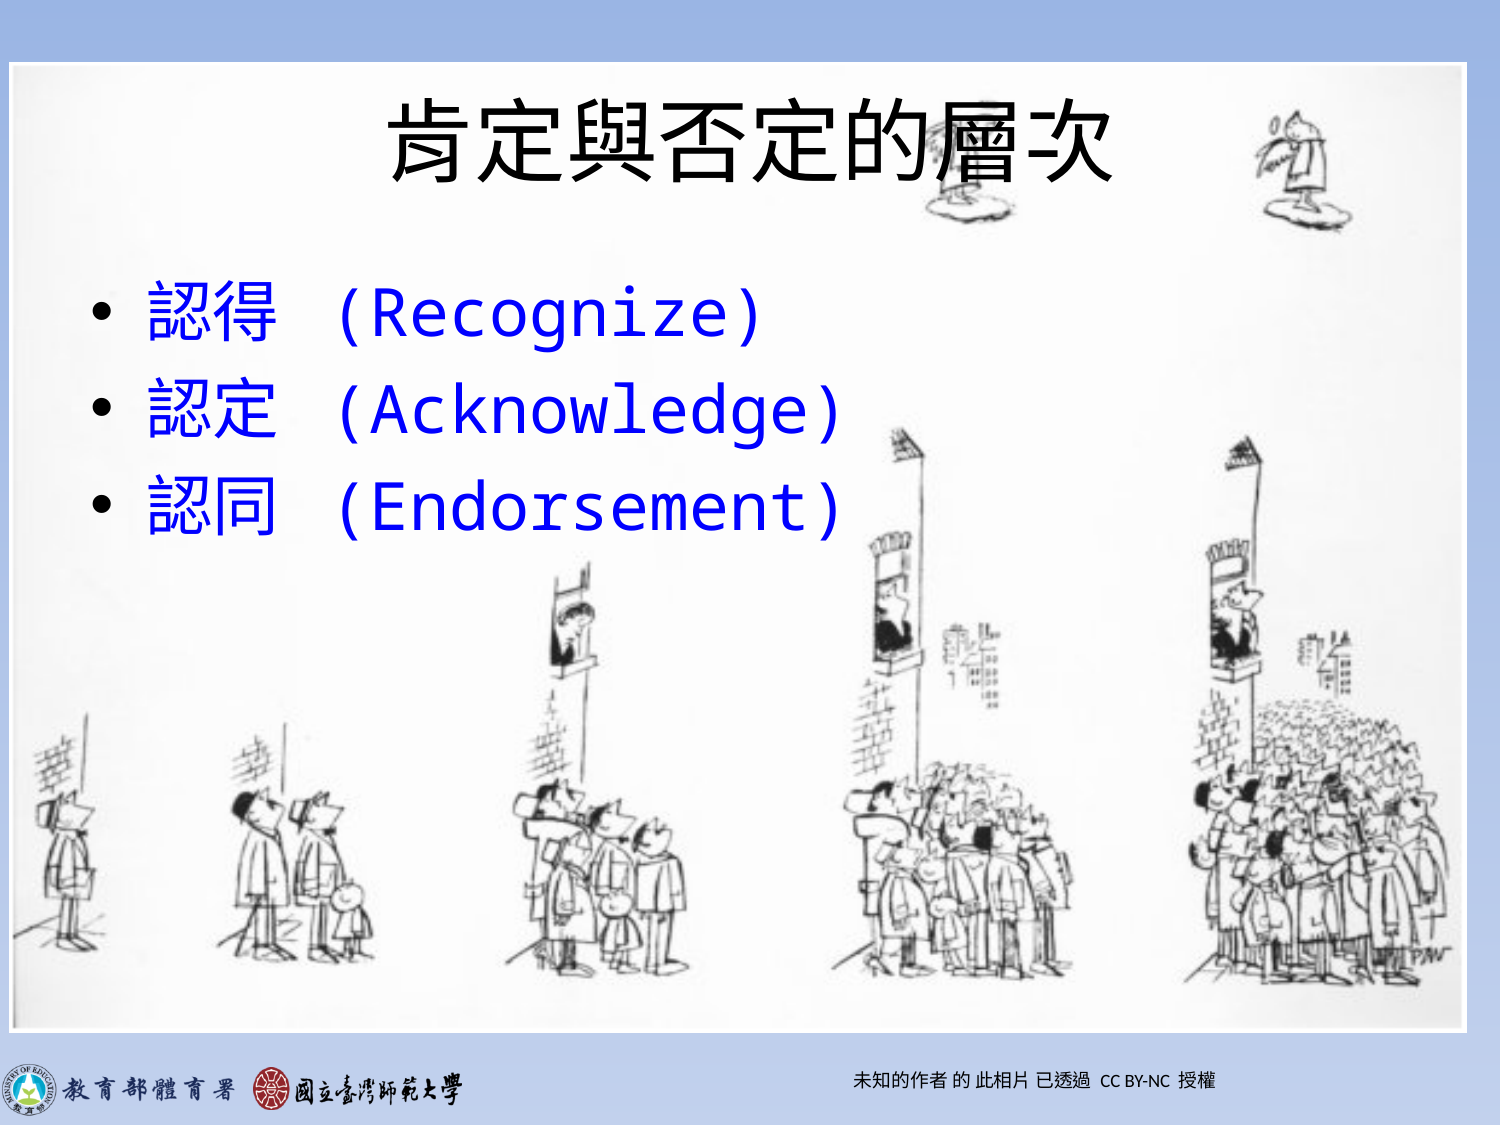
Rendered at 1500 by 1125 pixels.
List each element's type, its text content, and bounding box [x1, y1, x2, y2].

text_box 未知的作者 的 此相片 已透過 CC BY-NC 授權 [838, 1061, 1390, 1099]
list 認得 (Recognize) 認定 (Acknowledge) 認同 (Endorsement) [75, 262, 1426, 1005]
picture [9, 62, 1467, 1033]
title 肯定與否定的層次 [75, 45, 1426, 233]
